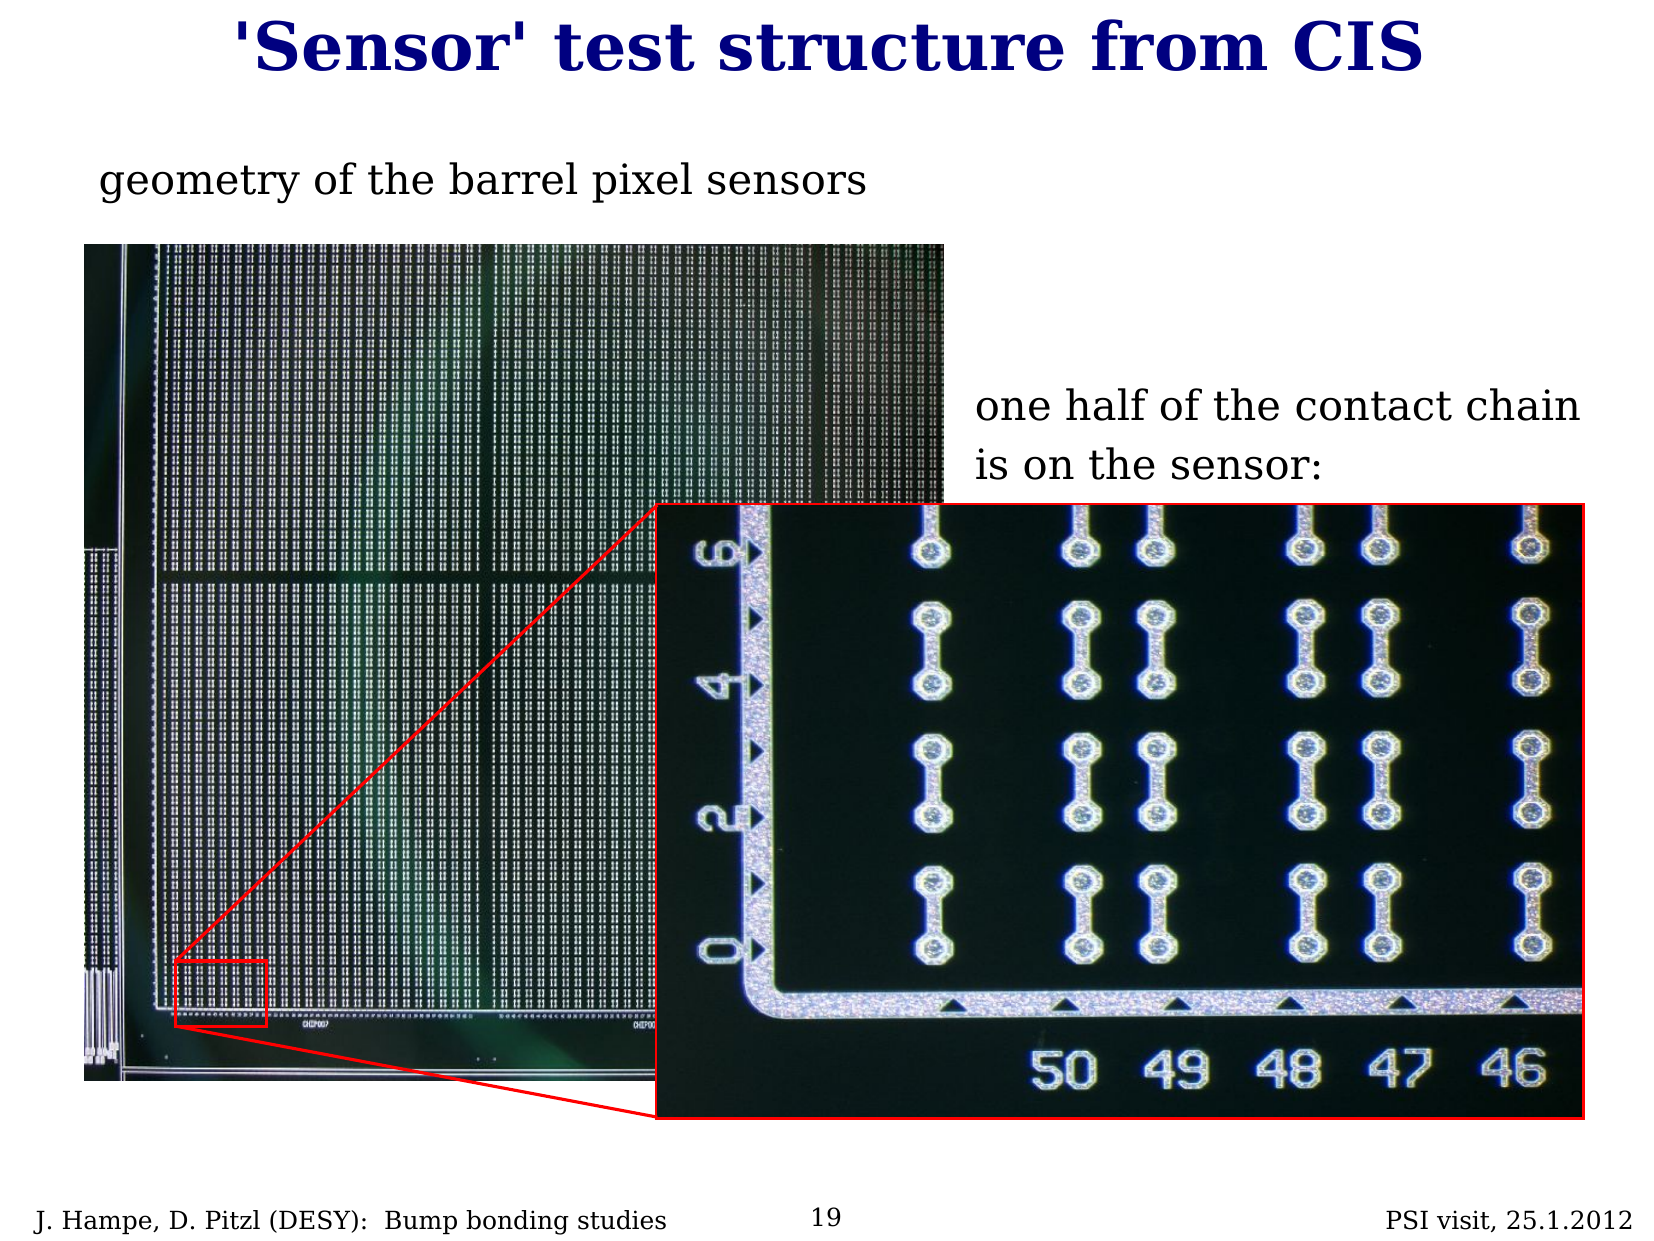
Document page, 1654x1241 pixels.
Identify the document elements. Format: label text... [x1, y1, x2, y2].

picture [182, 511, 655, 1081]
text_box geometry of the barrel pixel sensors [98, 144, 869, 194]
text_box one half of the contact chain is on the sensor: [974, 370, 1582, 479]
title 'Sensor' test structure from CIS [96, 7, 1564, 87]
picture [177, 963, 265, 1025]
picture [84, 244, 944, 1081]
picture [657, 505, 1582, 1118]
